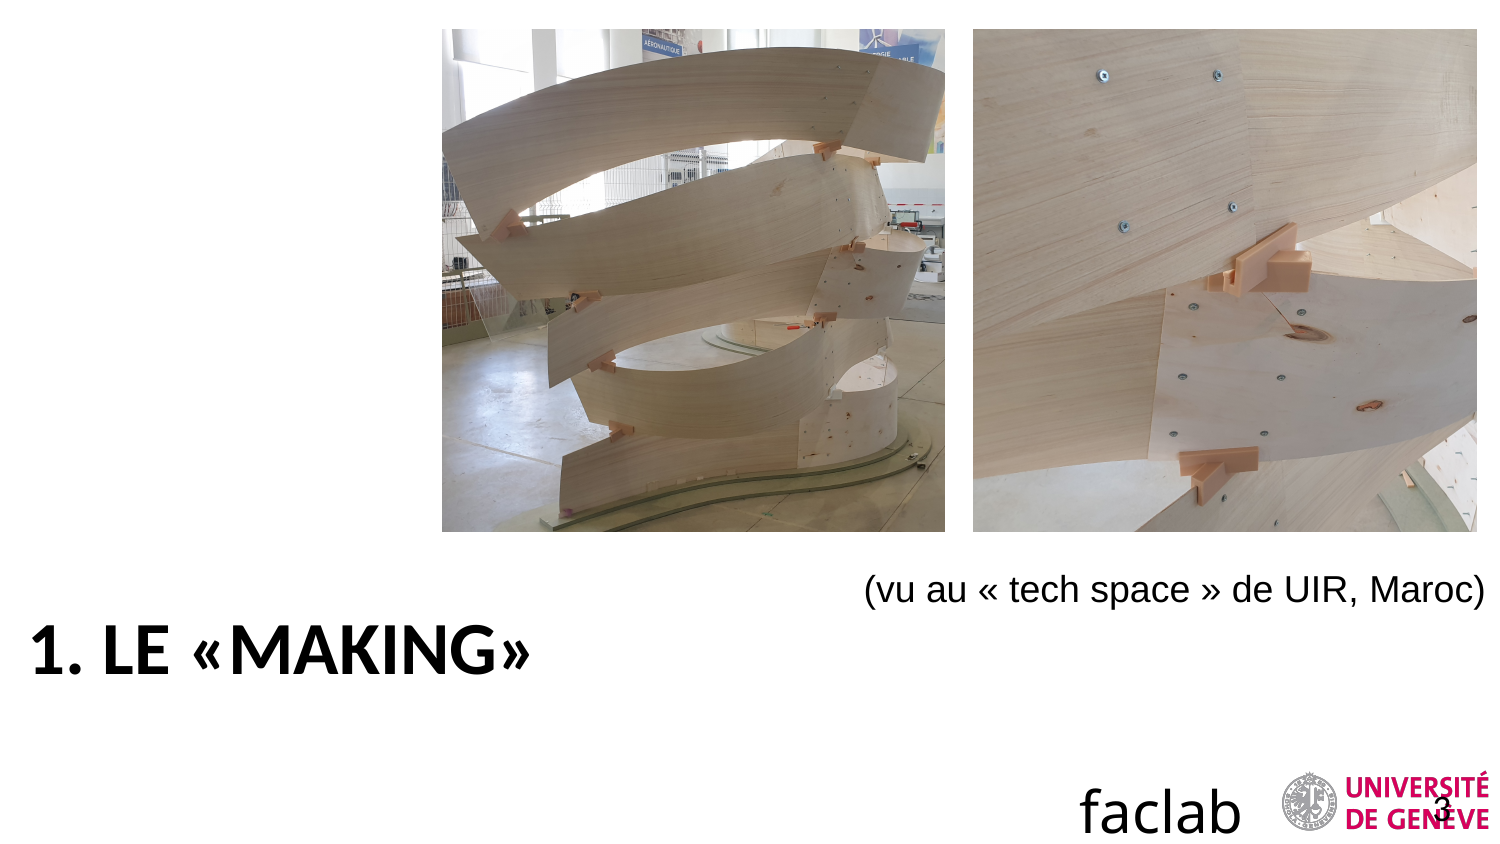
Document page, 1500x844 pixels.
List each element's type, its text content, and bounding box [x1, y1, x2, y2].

picture [973, 29, 1477, 532]
slide_number <numéro> [1417, 776, 1500, 821]
text_box (vu au « tech space » de UIR, Maroc) [848, 561, 1500, 619]
picture [442, 29, 945, 532]
title 1. Le «Making» [13, 592, 1034, 798]
picture [1269, 759, 1500, 844]
